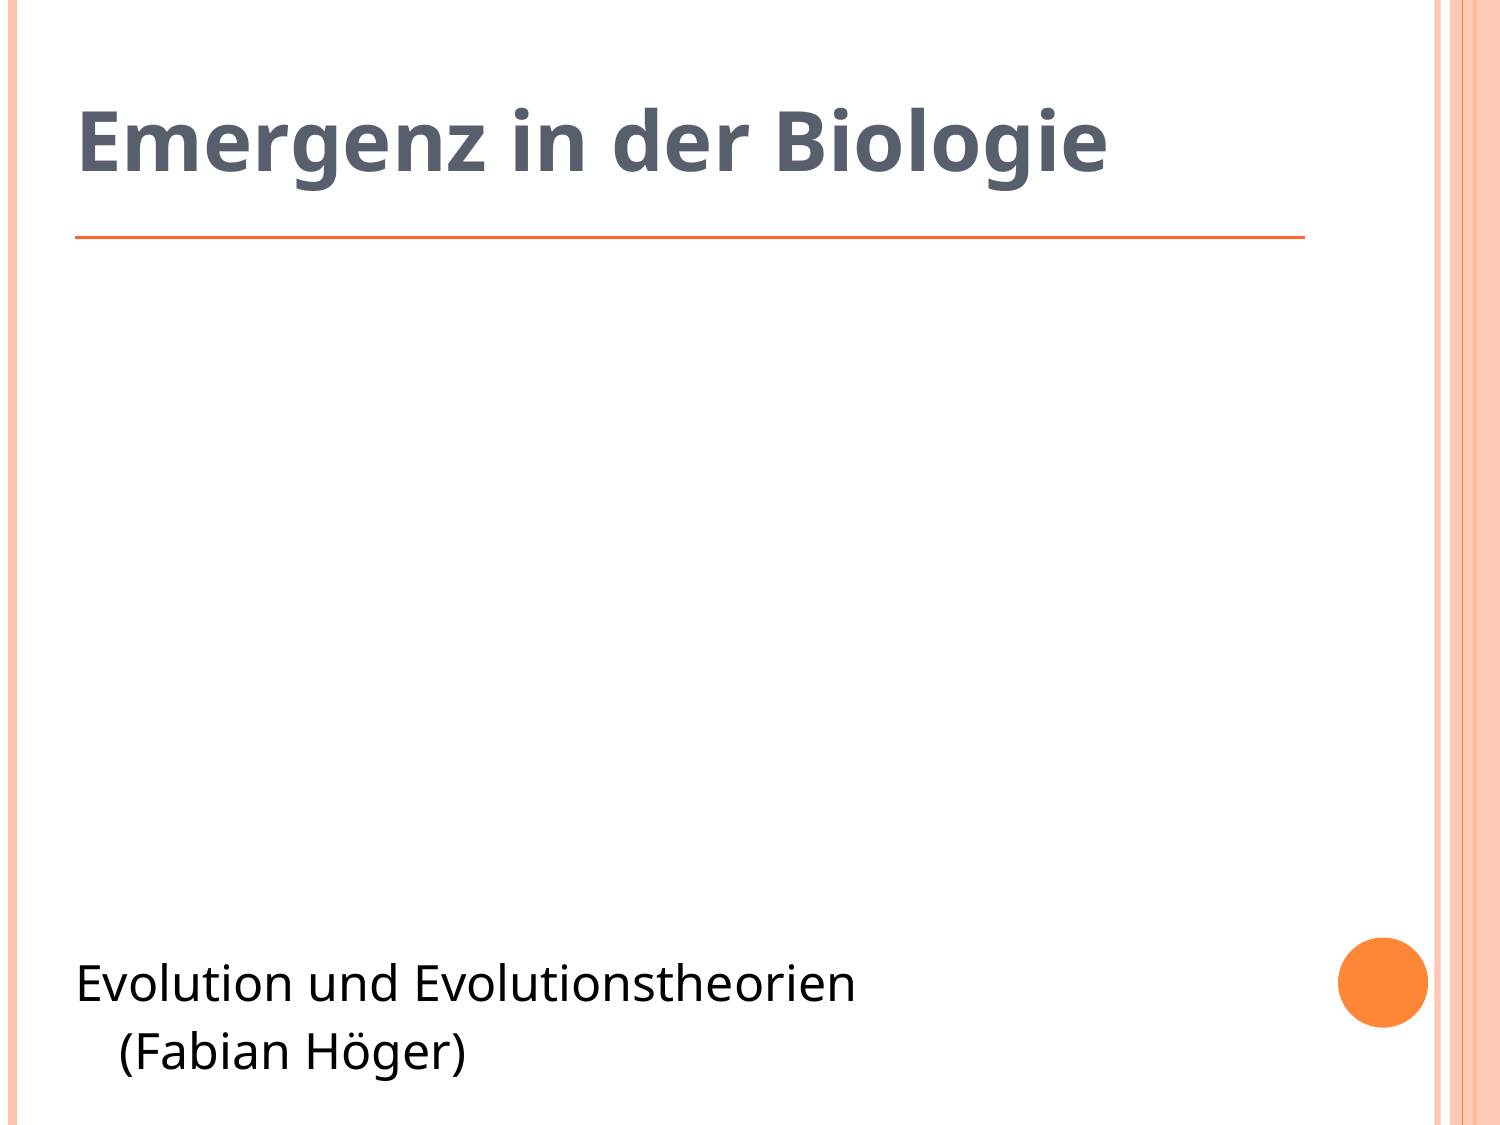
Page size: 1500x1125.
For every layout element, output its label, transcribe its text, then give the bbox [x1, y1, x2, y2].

title Emergenz in der Biologie [74, 44, 1300, 233]
list Evolution und Evolutionstheorien (Fabian Höger) [74, 947, 1005, 1124]
